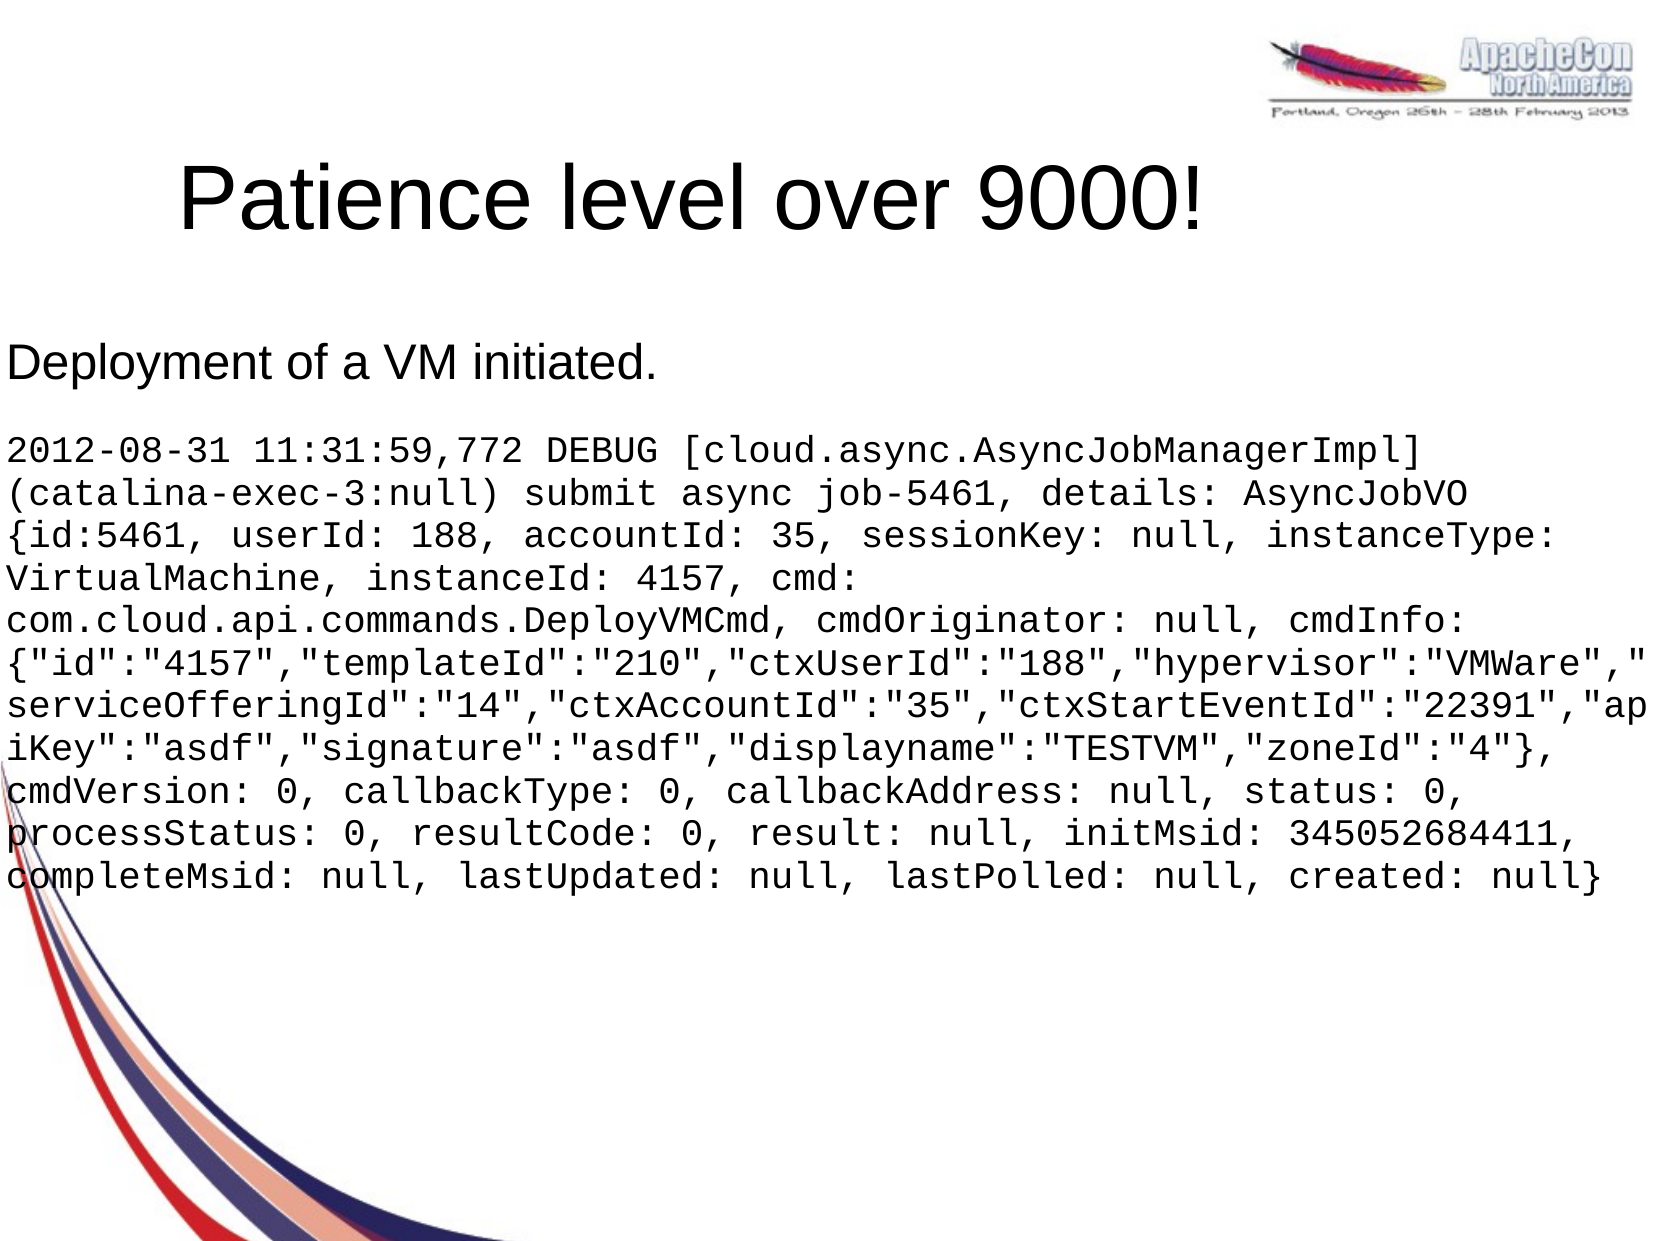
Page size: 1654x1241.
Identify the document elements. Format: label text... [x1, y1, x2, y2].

picture [0, 1123, 1654, 1241]
picture [0, 0, 1654, 326]
text_box Deployment of a VM initiated. 2012-08-31 11:31:59,772 DEBUG [cloud.async.AsyncJobManagerImpl] (catalina-exec-3:null) submit async job-5461, details: AsyncJobVO {id:5461, userId: 188, accountId: 35, sessionKey: null, instanceType: VirtualMachine, instanceId: 4157, cmd: com.cloud.api.commands.DeployVMCmd, cmdOriginator: null, cmdInfo: {"id":"4157","templateId":"210","ctxUserId":"188","hypervisor":"VMWare","serviceOfferingId":"14","ctxAccountId":"35","ctxStartEventId":"22391","apiKey":"asdf","signature":"asdf","displayname":"TESTVM","zoneId":"4"}, cmdVersion: 0, callbackType: 0, callbackAddress: null, status: 0, processStatus: 0, resultCode: 0, result: null, initMsid: 345052684411, completeMsid: null, lastUpdated: null, lastPolled: null, created: null} [0, 326, 1654, 1123]
title Patience level over 9000! [177, 146, 1536, 250]
